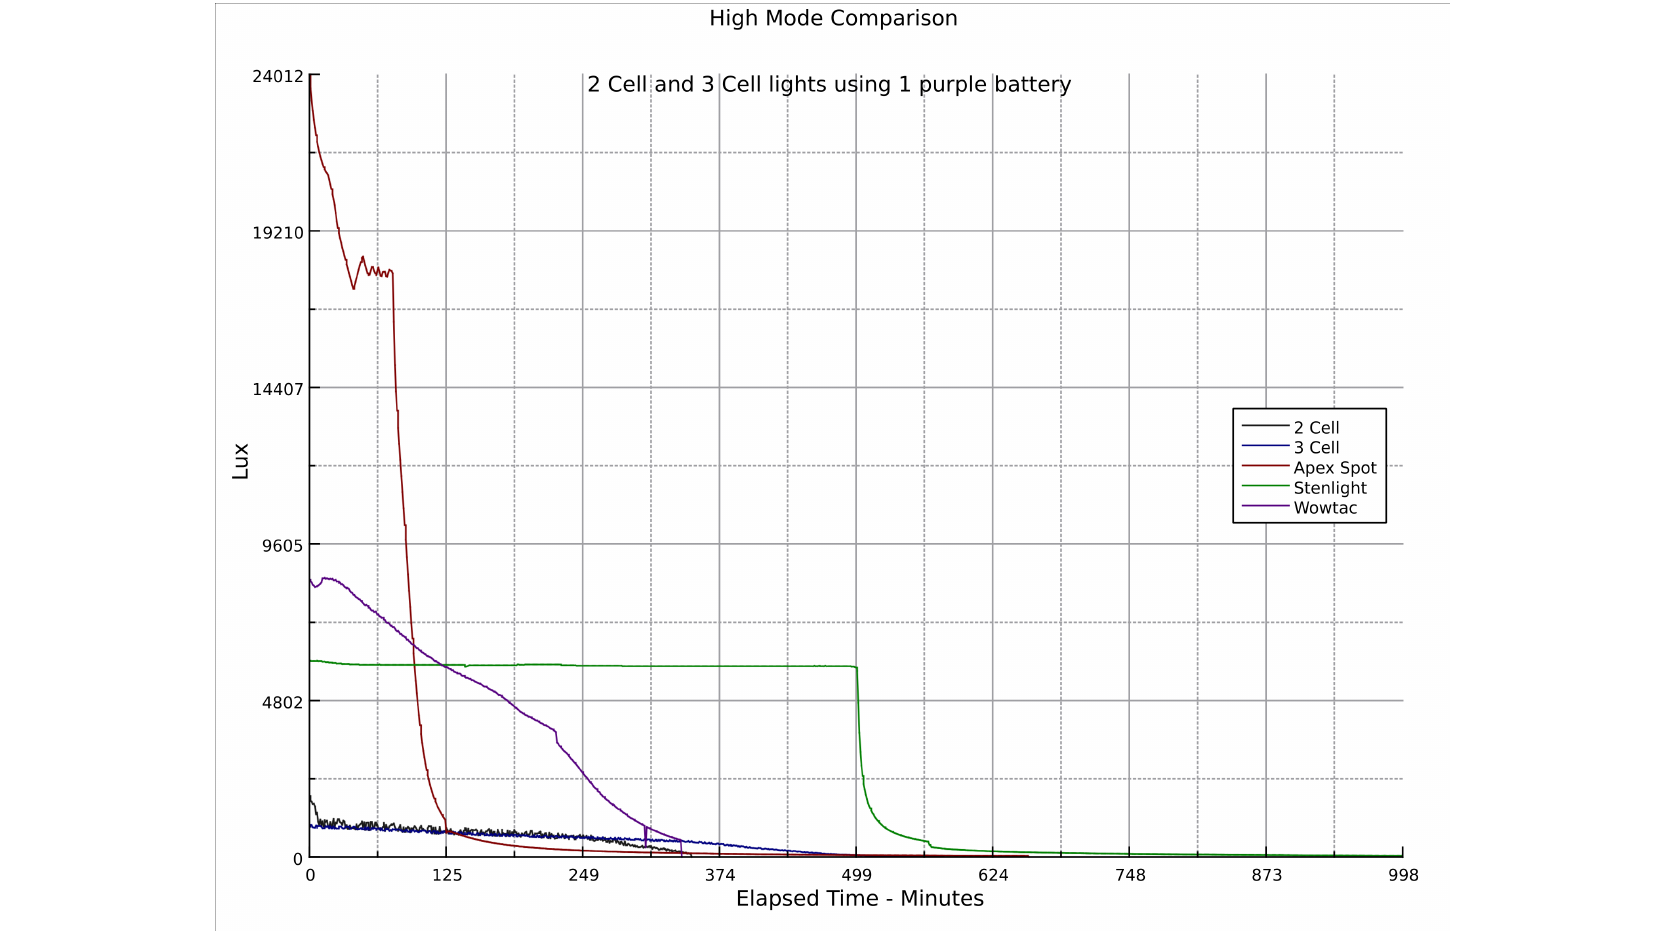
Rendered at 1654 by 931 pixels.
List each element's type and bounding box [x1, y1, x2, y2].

picture [215, 3, 1450, 931]
